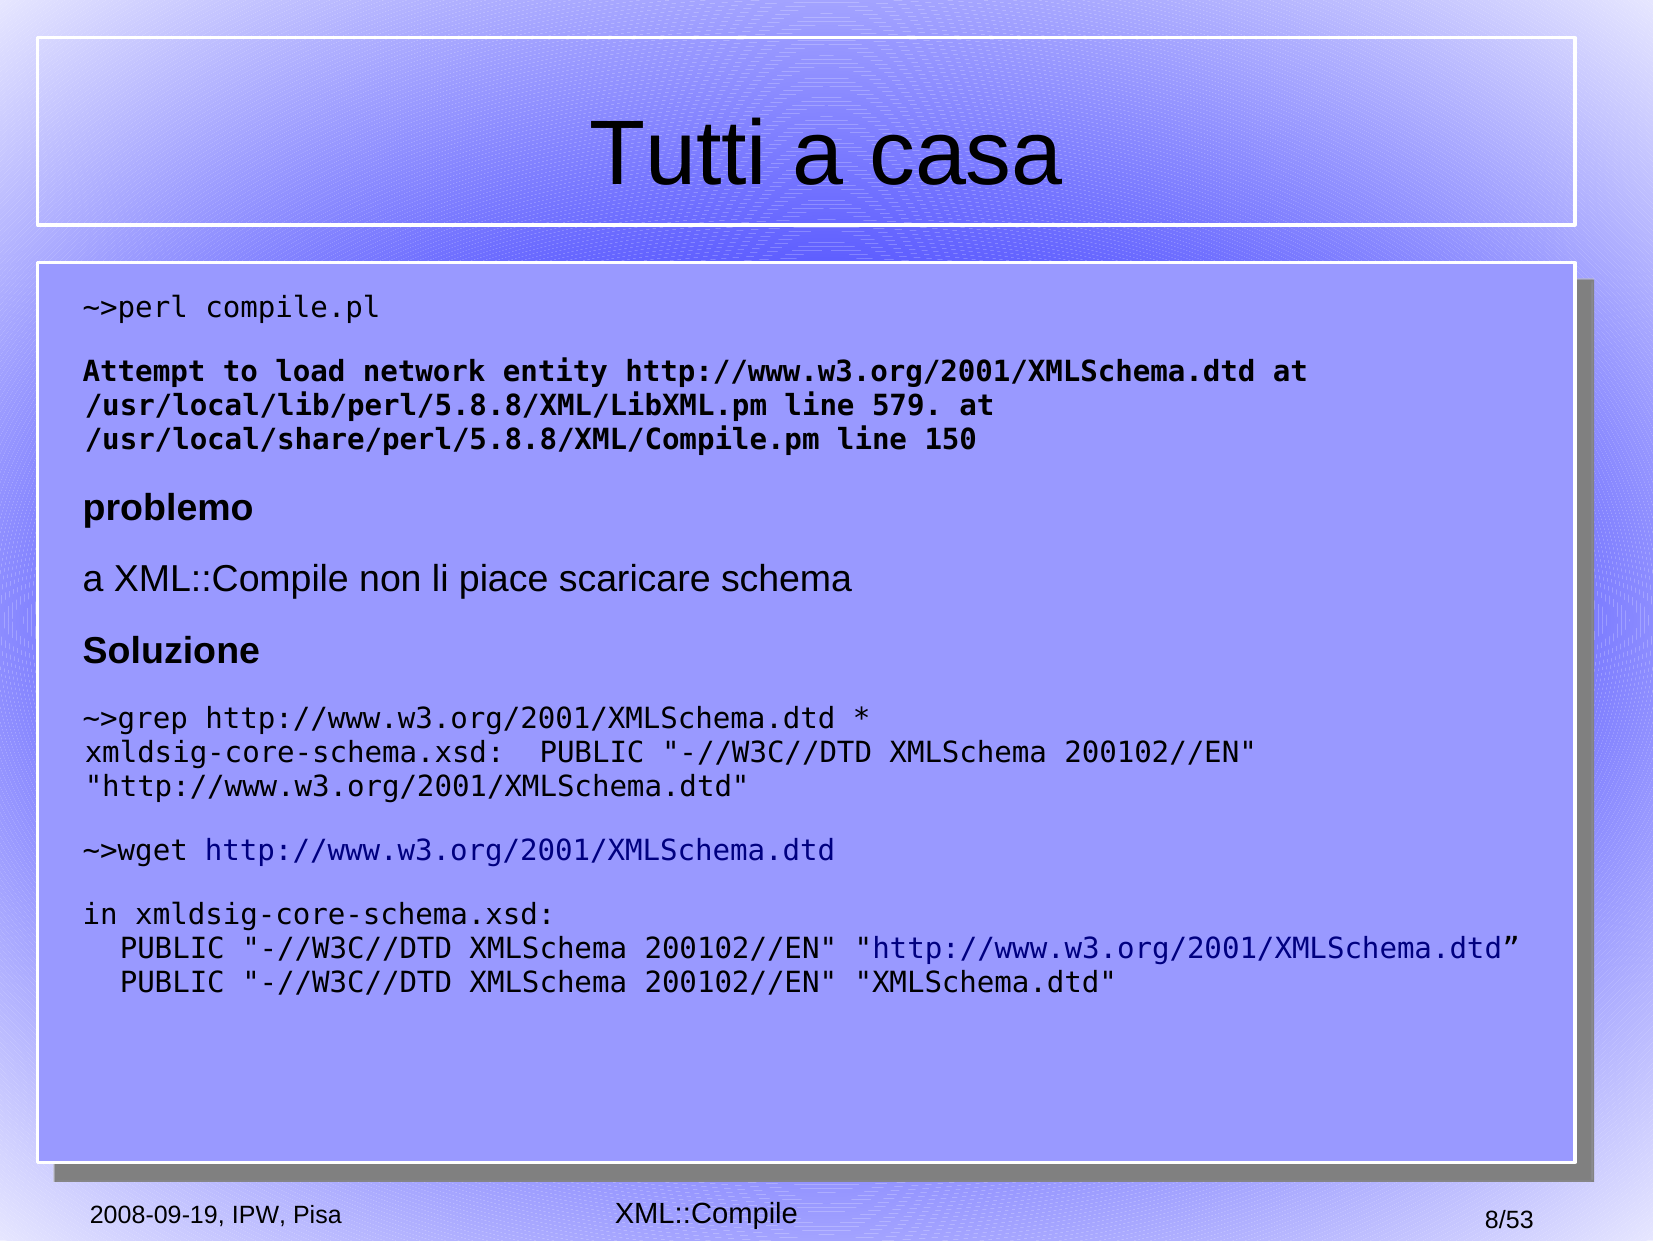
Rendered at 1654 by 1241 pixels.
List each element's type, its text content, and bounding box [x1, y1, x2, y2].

title Tutti a casa [82, 56, 1571, 250]
list ~>perl compile.pl Attempt to load network entity http://www.w3.org/2001/XMLSchema.dtd at /usr/local/lib/perl/5.8.8/XML/LibXML.pm line 579. at /usr/local/share/perl/5.8.8/XML/Compile.pm line 150 problemo a XML::Compile non li piace scaricare schema Soluzione ~>grep http://www.w3.org/2001/XMLSchema.dtd * xmldsig-core-schema.xsd: PUBLIC "-//W3C//DTD XMLSchema 200102//EN" "http://www.w3.org/2001/XMLSchema.dtd" ~>wget http://www.w3.org/2001/XMLSchema.dtd in xmldsig-core-schema.xsd: PUBLIC "-//W3C//DTD XMLSchema 200102//EN" "http://www.w3.org/2001/XMLSchema.dtd” PUBLIC "-//W3C//DTD XMLSchema 200102//EN" "XMLSchema.dtd" [82, 290, 1571, 1241]
